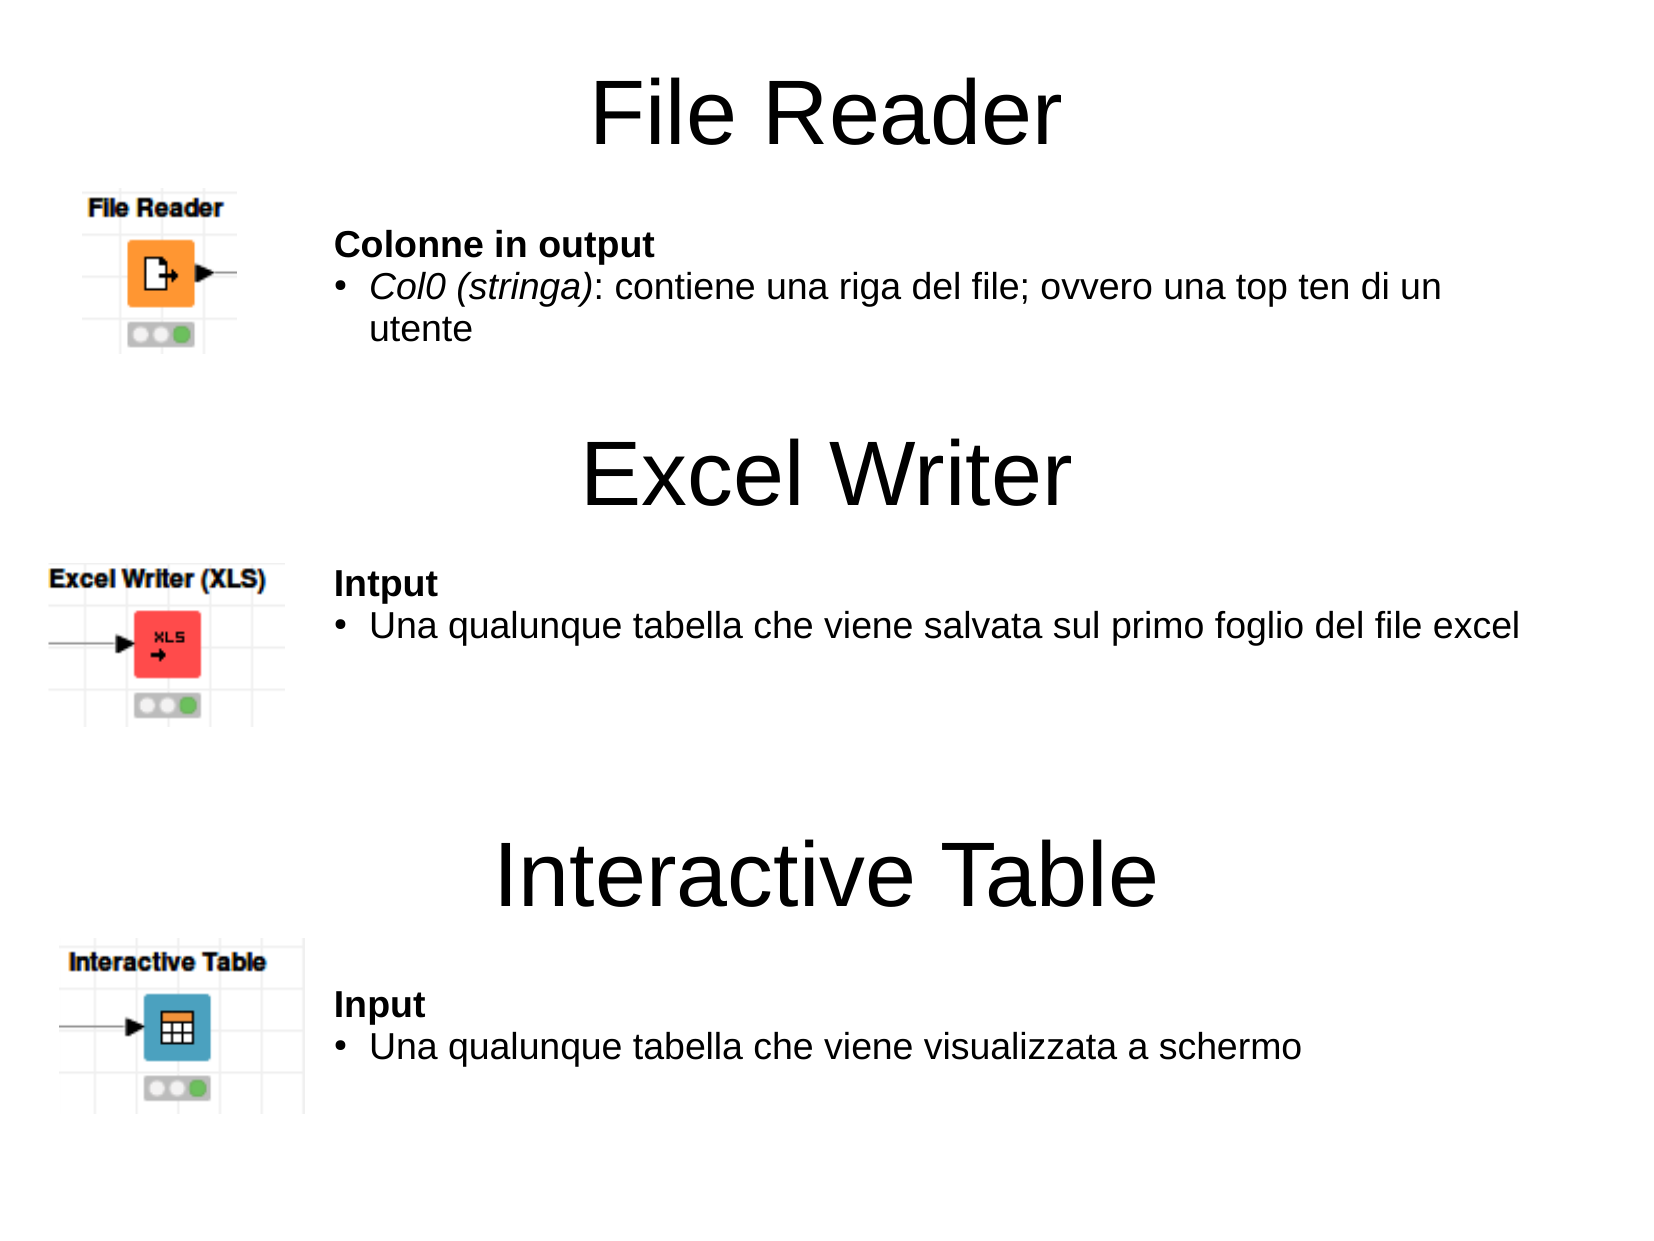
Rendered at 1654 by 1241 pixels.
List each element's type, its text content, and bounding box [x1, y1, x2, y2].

picture [82, 188, 237, 354]
title Interactive Table [82, 811, 1571, 939]
picture [59, 938, 305, 1114]
text_box Input Una qualunque tabella che viene visualizzata a schermo [318, 976, 1560, 1075]
title Excel Writer [82, 409, 1571, 538]
picture [47, 563, 285, 727]
text_box Colonne in output Col0 (stringa): contiene una riga del file; ovvero una top ten di un utente [318, 216, 1560, 357]
title File Reader [82, 49, 1571, 178]
text_box Intput Una qualunque tabella che viene salvata sul primo foglio del file excel [318, 555, 1560, 654]
